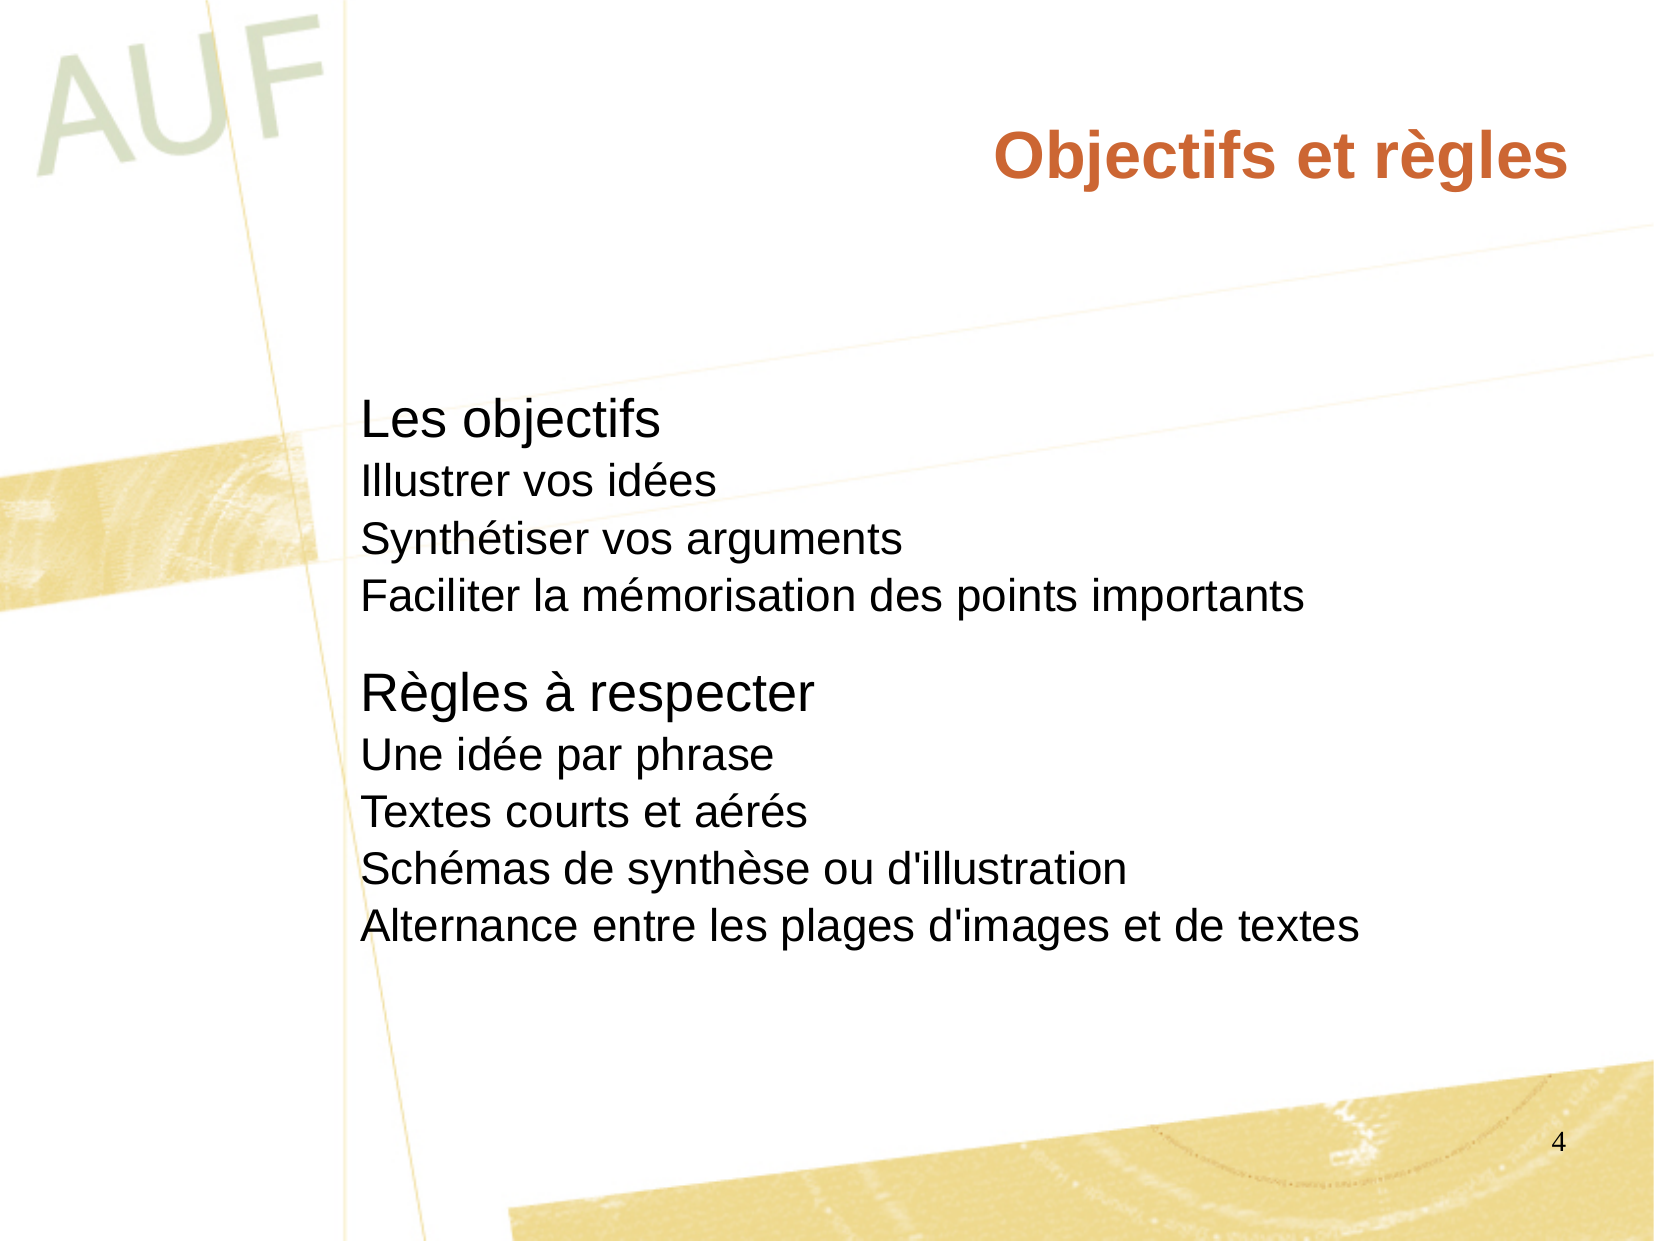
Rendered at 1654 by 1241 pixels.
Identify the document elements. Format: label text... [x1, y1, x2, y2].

title Objectifs et règles [324, 59, 1571, 248]
subtitle Les objectifs Illustrer vos idées Synthétiser vos arguments Faciliter la mémorisation des points importants Règles à respecter Une idée par phrase Textes courts et aérés Schémas de synthèse ou d'illustration Alternance entre les plages d'images et de textes [324, 248, 1625, 1093]
picture [0, 0, 1654, 1241]
